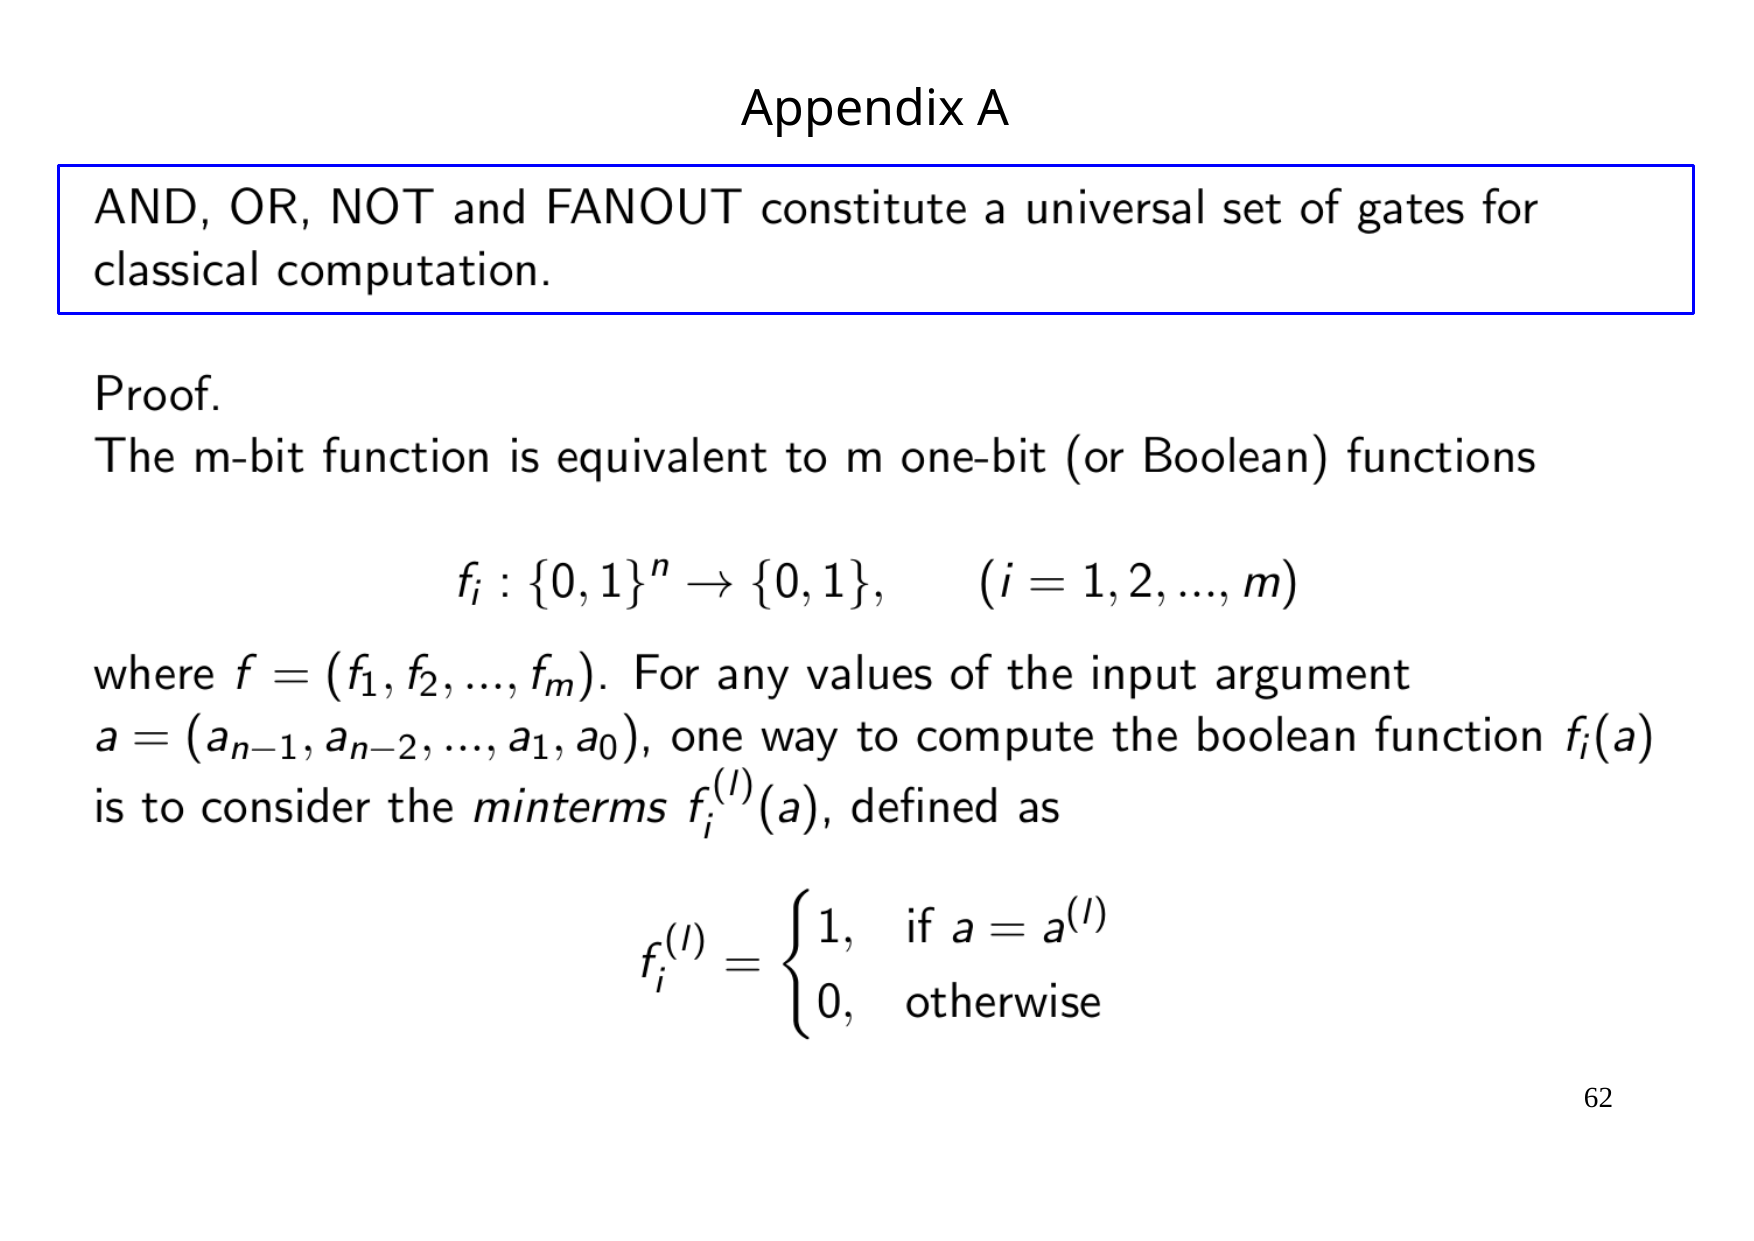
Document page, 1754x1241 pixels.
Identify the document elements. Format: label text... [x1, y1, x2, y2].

text_box Appendix A [727, 64, 1027, 145]
picture [56, 165, 1694, 1066]
picture [60, 167, 1692, 312]
